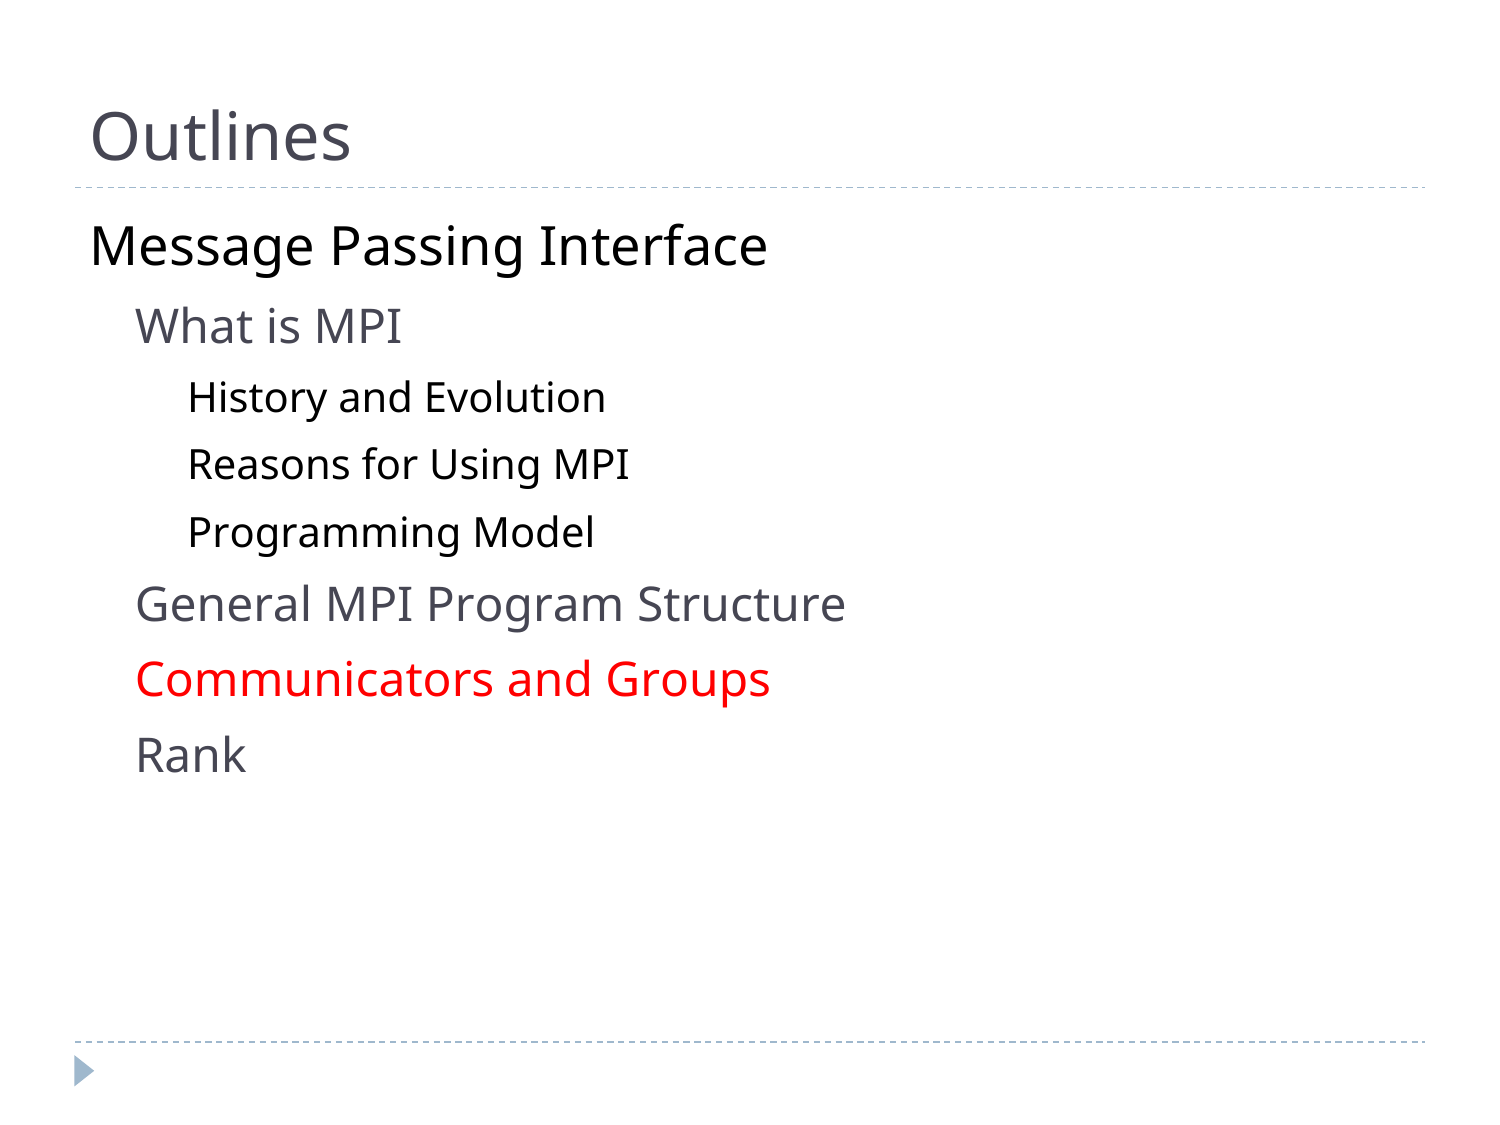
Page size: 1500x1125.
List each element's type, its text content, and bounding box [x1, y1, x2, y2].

list Message Passing Interface What is MPI History and Evolution Reasons for Using MPI Programming Model General MPI Program Structure Communicators and Groups Rank [75, 200, 1426, 1044]
title Outlines [75, 24, 1426, 188]
